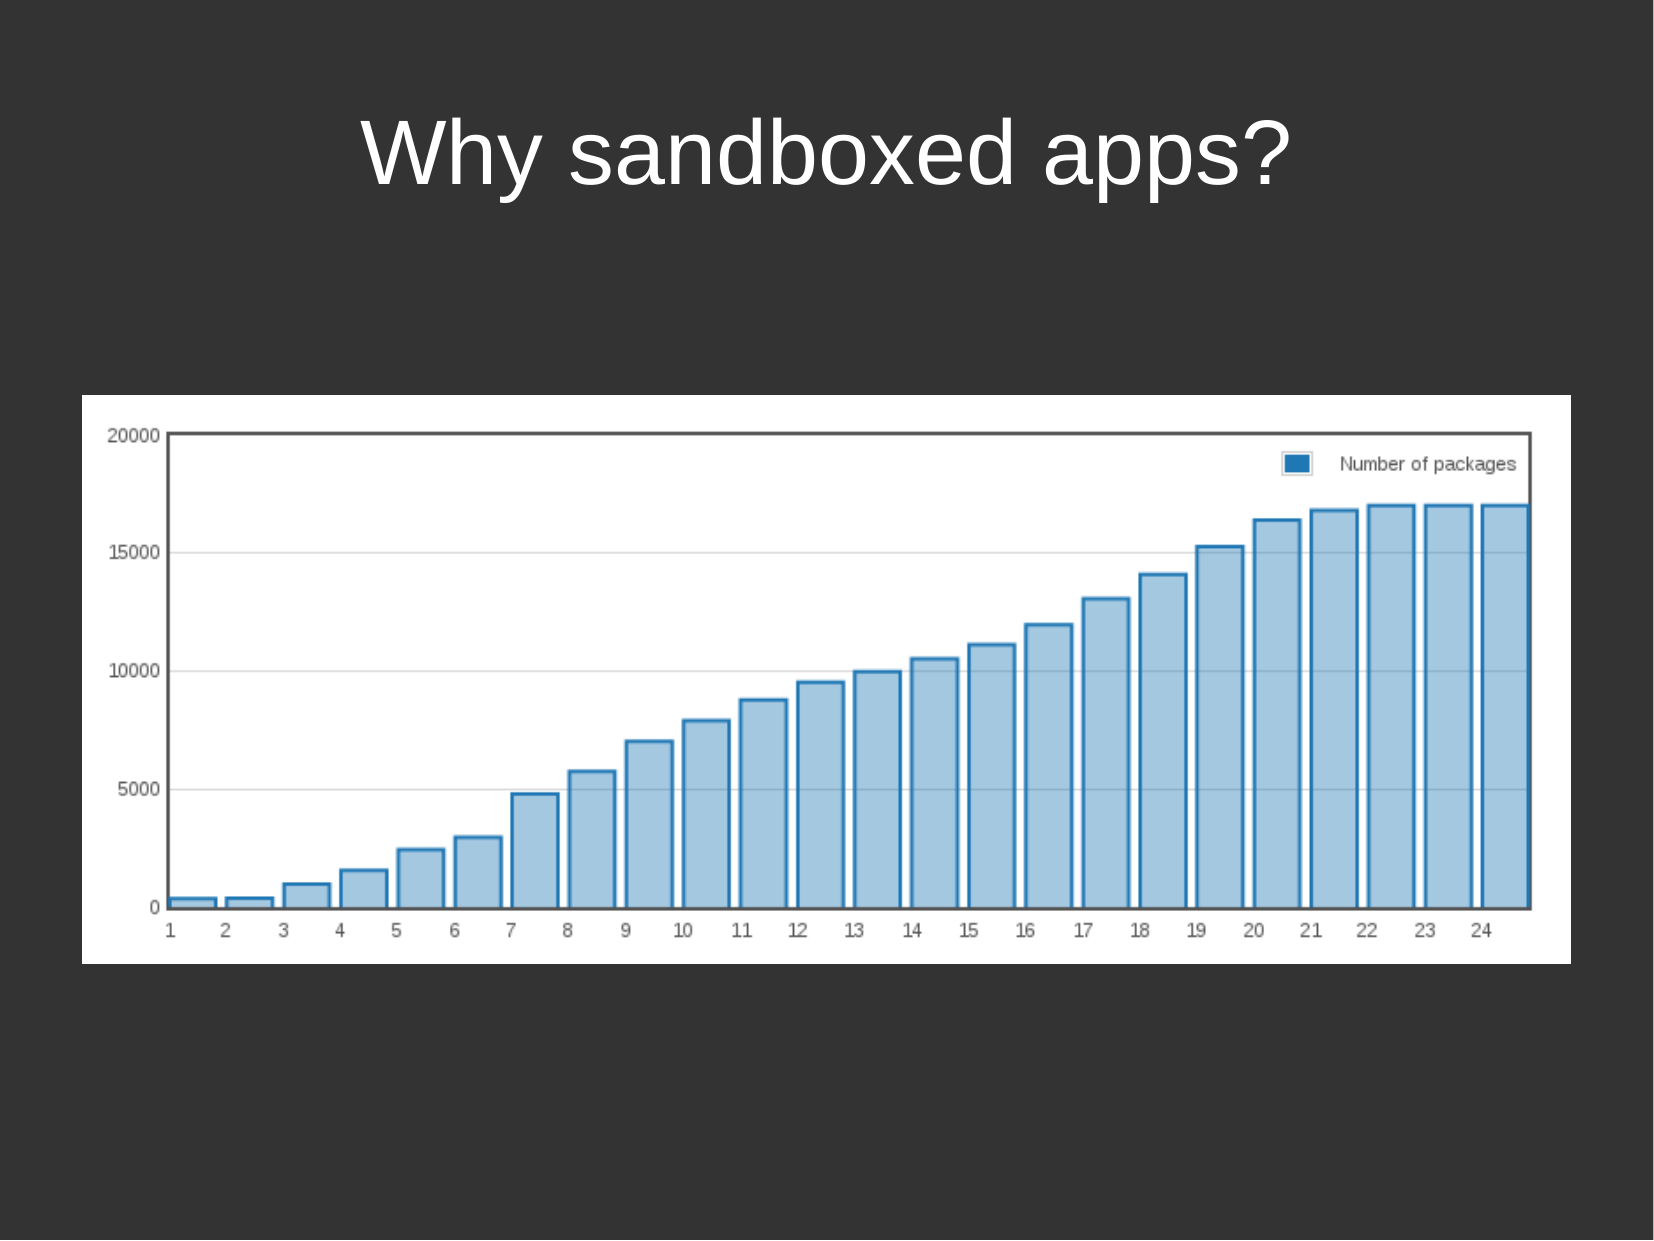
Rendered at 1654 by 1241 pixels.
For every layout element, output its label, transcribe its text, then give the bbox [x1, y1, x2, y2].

picture [82, 395, 1571, 964]
title Why sandboxed apps? [82, 49, 1571, 257]
